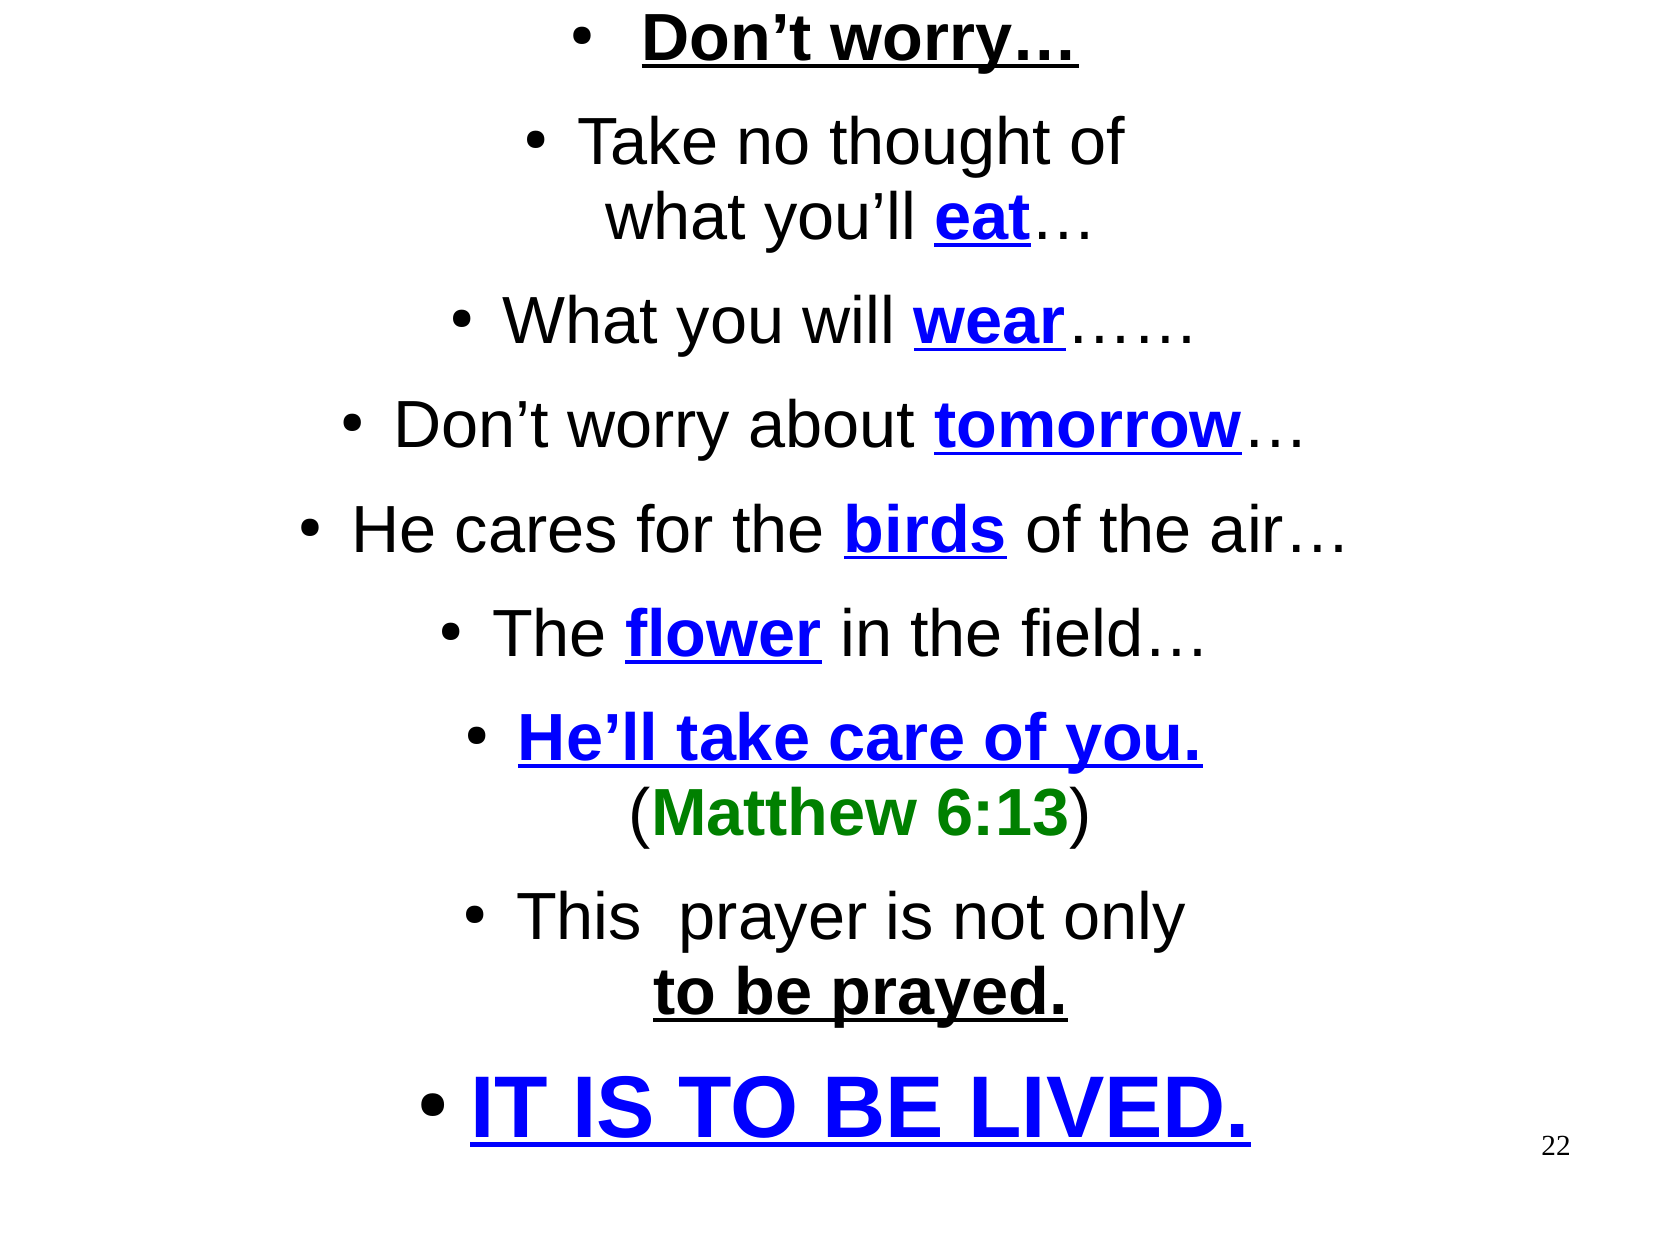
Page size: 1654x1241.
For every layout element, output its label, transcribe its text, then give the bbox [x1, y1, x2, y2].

list Don’t worry… Take no thought of what you’ll eat… What you will wear…… Don’t worry about tomorrow… He cares for the birds of the air… The flower in the field… He’ll take care of you. (Matthew 6:13) This prayer is not only to be prayed. IT IS TO BE LIVED. [0, 0, 1651, 1238]
